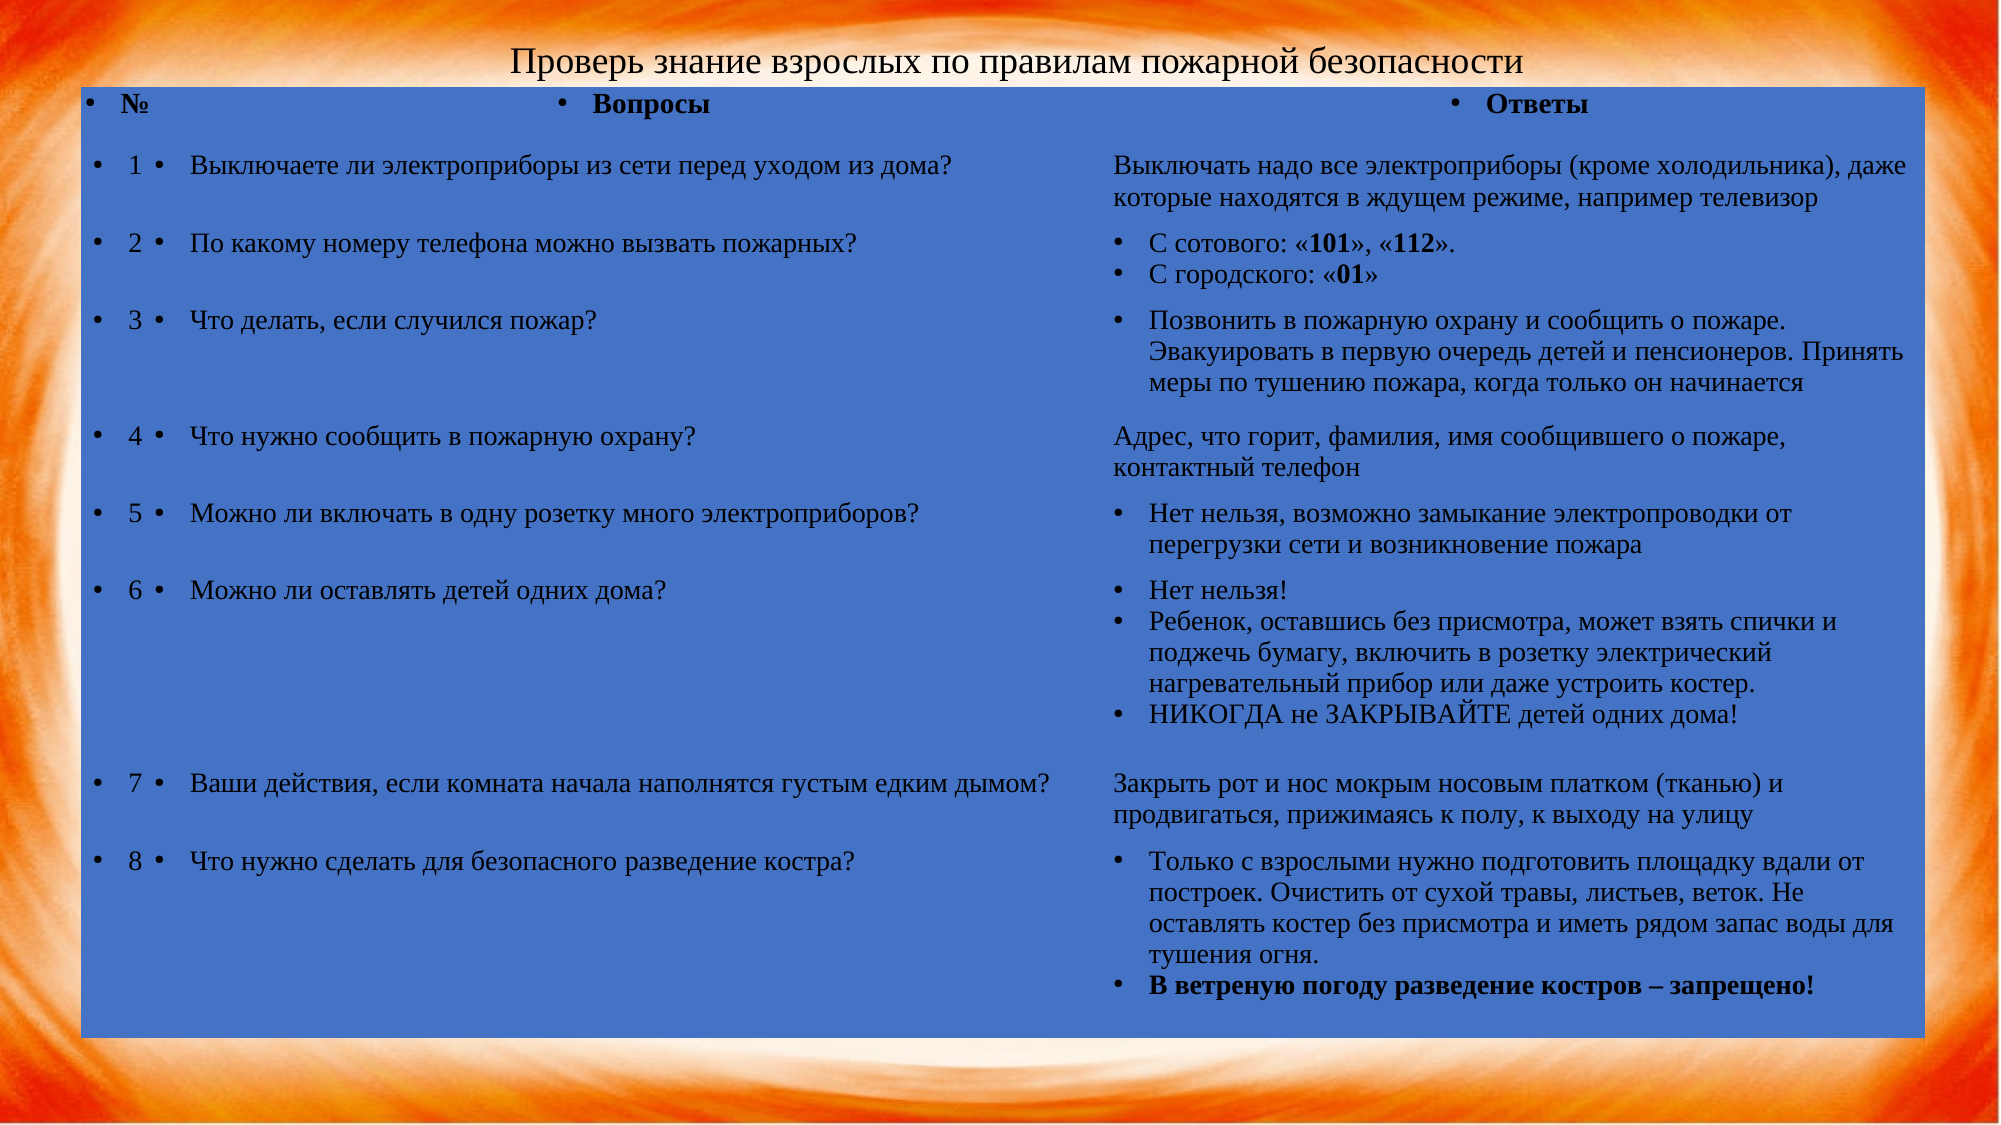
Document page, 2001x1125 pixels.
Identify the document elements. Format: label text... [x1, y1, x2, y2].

table_cell Что нужно сделать для безопасного разведение костра? [154, 845, 1113, 1038]
table_cell Выключаете ли электроприборы из сети перед уходом из дома? [154, 150, 1113, 227]
table_cell Можно ли оставлять детей одних дома? [154, 575, 1113, 768]
table_cell С сотового: «101», «112». С городского: «01» [1113, 227, 1925, 305]
table_cell По какому номеру телефона можно вызвать пожарных? [154, 227, 1113, 305]
table_cell Нет нельзя! Ребенок, оставшись без присмотра, может взять спички и поджечь бумагу, включить в розетку электрический нагревательный прибор или даже устроить костер. НИКОГДА не ЗАКРЫВАЙТЕ детей одних дома! [1113, 575, 1925, 768]
table_cell Что делать, если случился пожар? [154, 305, 1113, 420]
table_cell Только с взрослыми нужно подготовить площадку вдали от построек. Очистить от сухой травы, листьев, веток. Не оставлять костер без присмотра и иметь рядом запас воды для тушения огня. В ветреную погоду разведение костров – запрещено! [1113, 845, 1925, 1038]
table_cell Позвонить в пожарную охрану и сообщить о пожаре. Эвакуировать в первую очередь детей и пенсионеров. Принять меры по тушению пожара, когда только он начинается [1113, 305, 1925, 420]
table_cell 5 [81, 498, 154, 575]
table_cell Закрыть рот и нос мокрым носовым платком (тканью) и продвигаться, прижимаясь к полу, к выходу на улицу [1113, 768, 1925, 845]
table_header Ответы [1113, 87, 1925, 150]
table_cell Что нужно сообщить в пожарную охрану? [154, 420, 1113, 498]
table_cell 7 [81, 768, 154, 845]
table_cell Выключать надо все электроприборы (кроме холодильника), даже которые находятся в ждущем режиме, например телевизор [1113, 150, 1925, 227]
table_cell Адрес, что горит, фамилия, имя сообщившего о пожаре, контактный телефон [1113, 420, 1925, 498]
table_cell 1 [81, 150, 154, 227]
table_cell Нет нельзя, возможно замыкание электропроводки от перегрузки сети и возникновение пожара [1113, 498, 1925, 575]
table_header Вопросы [154, 87, 1113, 150]
table_cell 6 [81, 575, 154, 768]
table_cell 8 [81, 845, 154, 1038]
picture [0, 0, 2000, 1125]
table_cell 2 [81, 227, 154, 305]
table_cell Можно ли включать в одну розетку много электроприборов? [154, 498, 1113, 575]
text_box Проверь знание взрослых по правилам пожарной безопасности [108, 28, 1926, 90]
table_header № [81, 87, 154, 150]
table_cell 3 [81, 305, 154, 420]
table_cell 4 [81, 420, 154, 498]
table_cell Ваши действия, если комната начала наполнятся густым едким дымом? [154, 768, 1113, 845]
